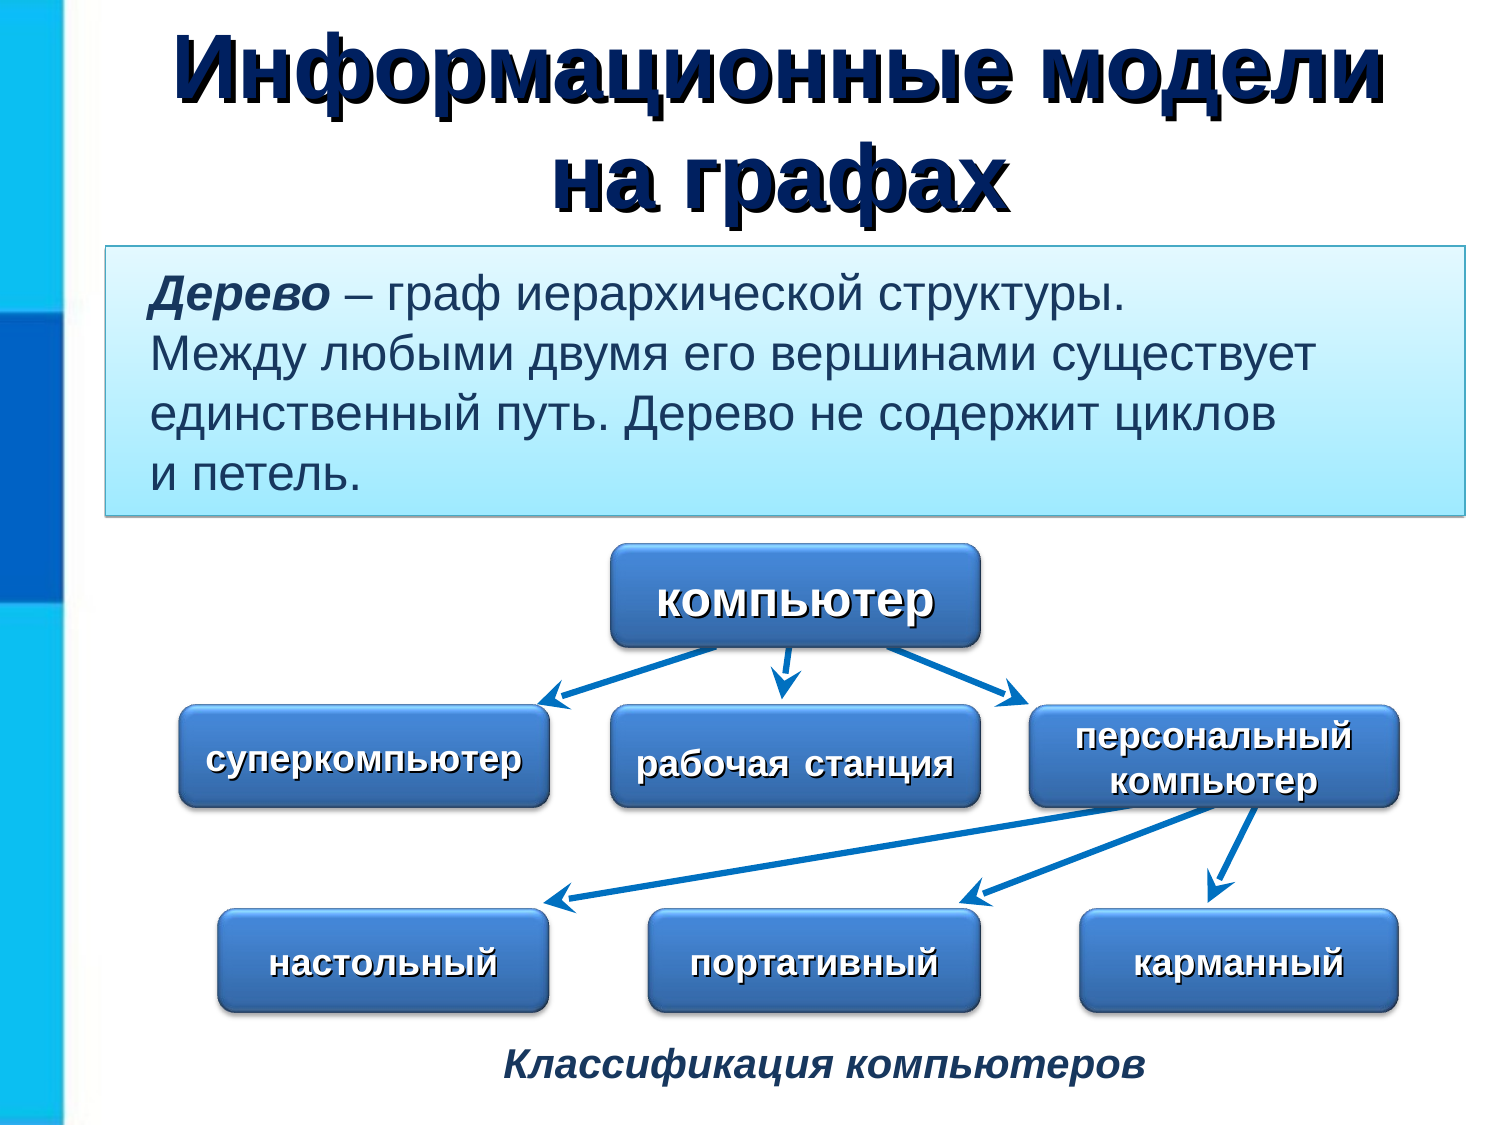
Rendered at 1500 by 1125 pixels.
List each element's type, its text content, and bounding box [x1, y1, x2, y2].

text_box карманный [1085, 914, 1393, 1008]
text_box Информационные модели на графах [105, 0, 1454, 247]
text_box рабочая станция [616, 710, 974, 803]
text_box персональный компьютер [1035, 710, 1393, 803]
title Дерево – граф иерархической структуры. Между любыми двумя его вершинами существует единственный путь. Дерево не содержит циклов и петель. [105, 246, 1465, 516]
text_box портативный [654, 914, 975, 1008]
text_box настольный [223, 914, 543, 1008]
text_box компьютер [616, 549, 974, 643]
picture [0, 0, 1500, 1125]
text_box суперкомпьютер [185, 710, 543, 803]
text_box Классификация компьютеров [194, 1019, 1455, 1114]
